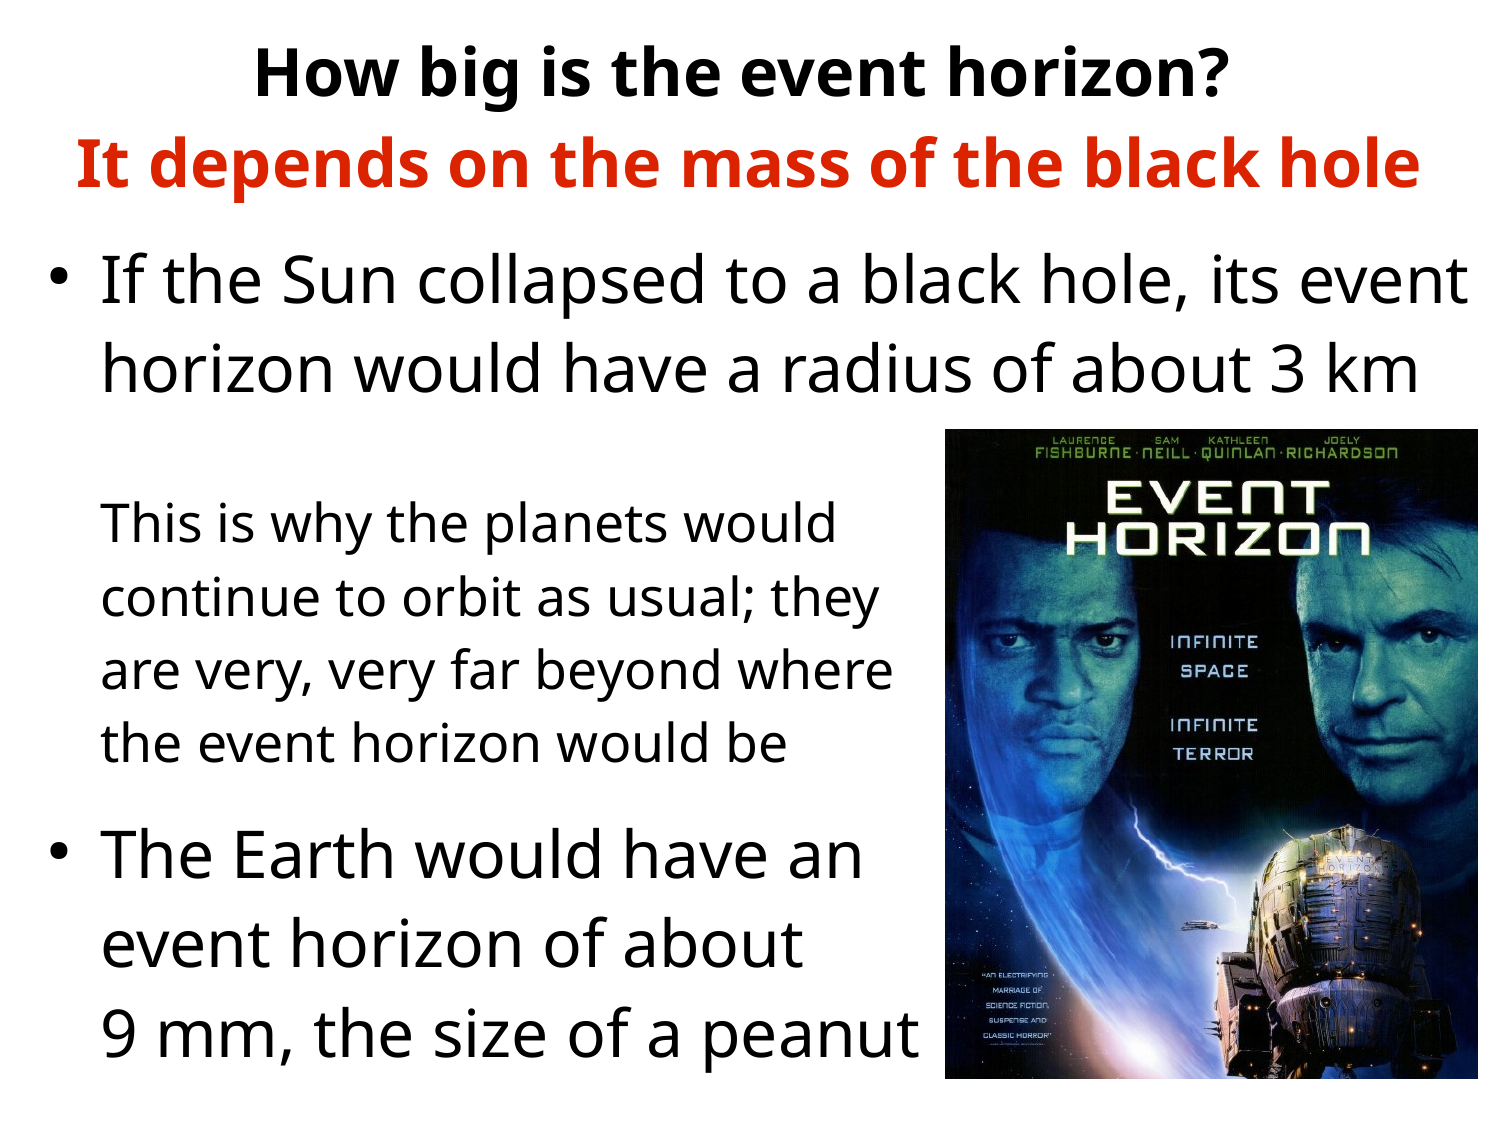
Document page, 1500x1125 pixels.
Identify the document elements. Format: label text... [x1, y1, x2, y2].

picture [945, 429, 1478, 1079]
list If the Sun collapsed to a black hole, its event horizon would have a radius of about 3 km This is why the planets would continue to orbit as usual; they are very, very far beyond where the event horizon would be The Earth would have an event horizon of about 9 mm, the size of a peanut [30, 232, 1473, 1097]
title How big is the event horizon? It depends on the mass of the black hole [30, 38, 1471, 194]
